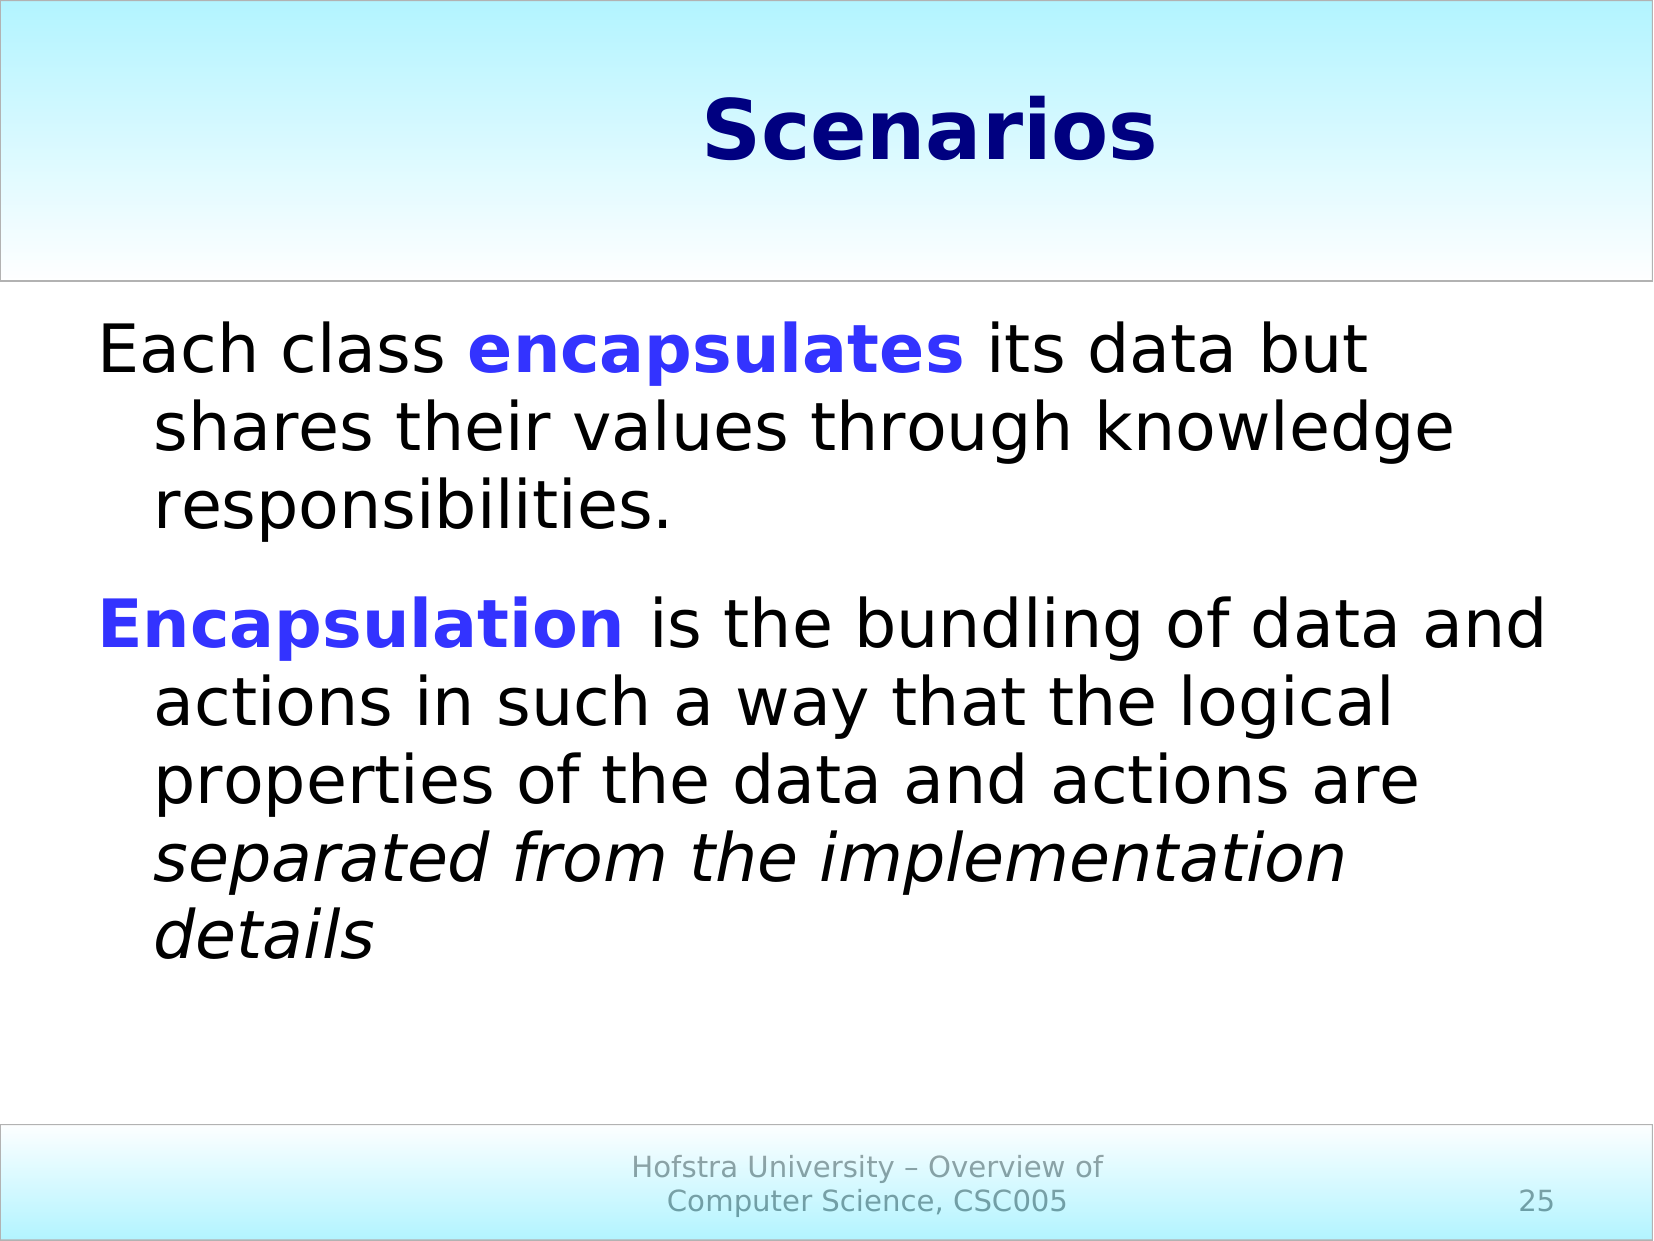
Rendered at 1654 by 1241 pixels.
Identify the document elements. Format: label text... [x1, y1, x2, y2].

title Scenarios [247, 27, 1612, 235]
list Each class encapsulates its data but shares their values through knowledge responsibilities. Encapsulation is the bundling of data and actions in such a way that the logical properties of the data and actions are separated from the implementation details [82, 303, 1571, 1131]
